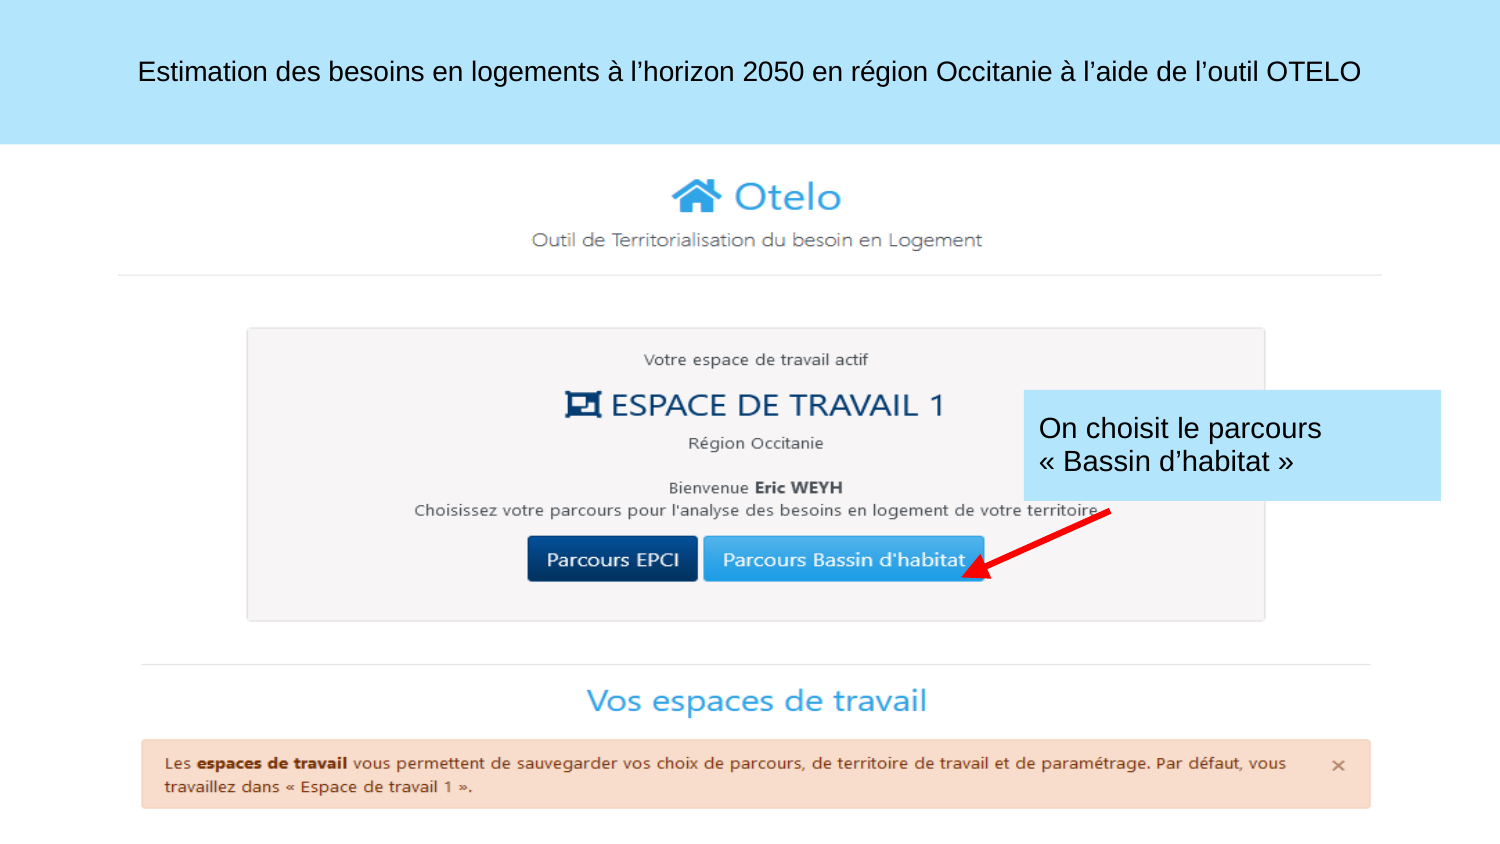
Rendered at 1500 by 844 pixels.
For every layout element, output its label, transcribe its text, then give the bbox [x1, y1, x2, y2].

text_box Estimation des besoins en logements à l’horizon 2050 en région Occitanie à l’aide de l’outil OTELO [0, 0, 1500, 145]
text_box On choisit le parcours « Bassin d’habitat » [1023, 389, 1441, 501]
picture [118, 145, 1382, 817]
